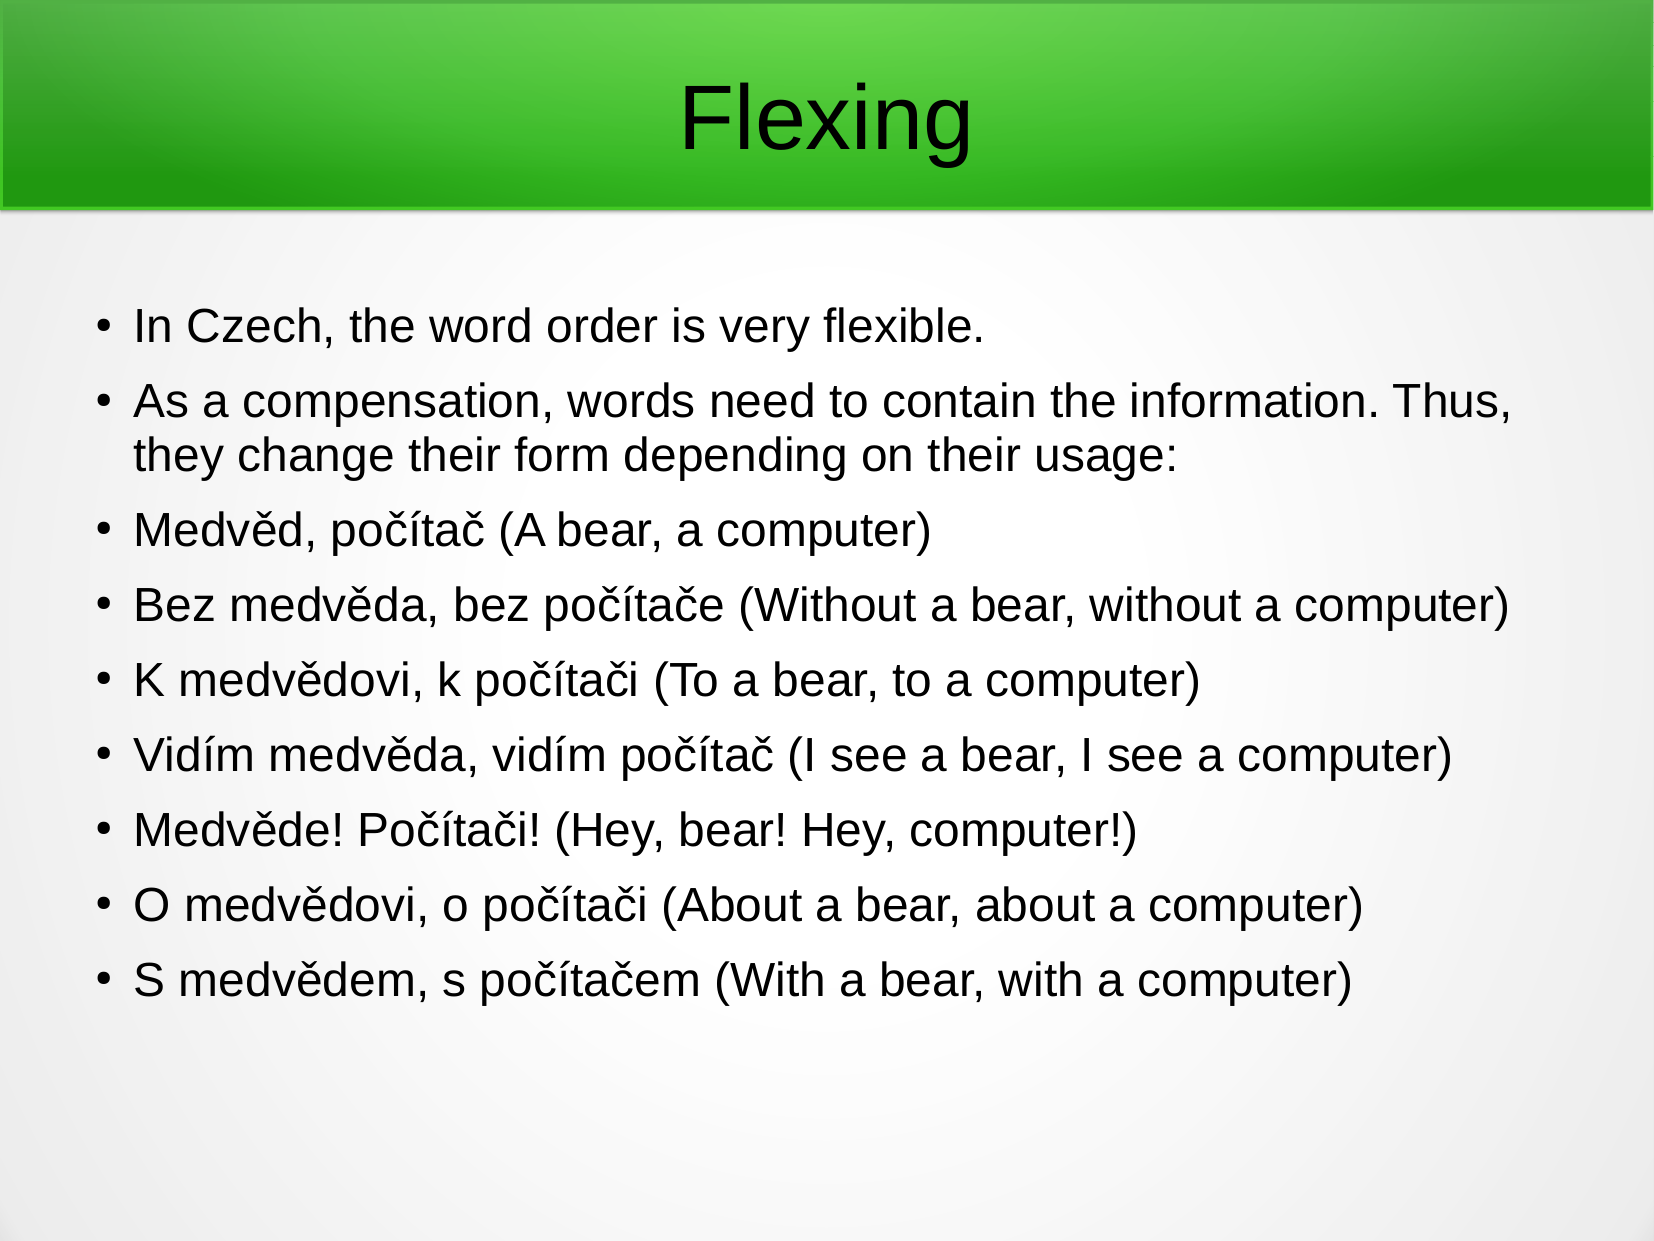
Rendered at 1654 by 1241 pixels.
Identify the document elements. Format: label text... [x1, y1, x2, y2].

title Flexing [82, 47, 1571, 189]
list In Czech, the word order is very flexible. As a compensation, words need to contain the information. Thus, they change their form depending on their usage: Medvěd, počítač (A bear, a computer) Bez medvěda, bez počítače (Without a bear, without a computer) K medvědovi, k počítači (To a bear, to a computer) Vidím medvěda, vidím počítač (I see a bear, I see a computer) Medvěde! Počítači! (Hey, bear! Hey, computer!) O medvědovi, o počítači (About a bear, about a computer) S medvědem, s počítačem (With a bear, with a computer) [82, 299, 1571, 1019]
